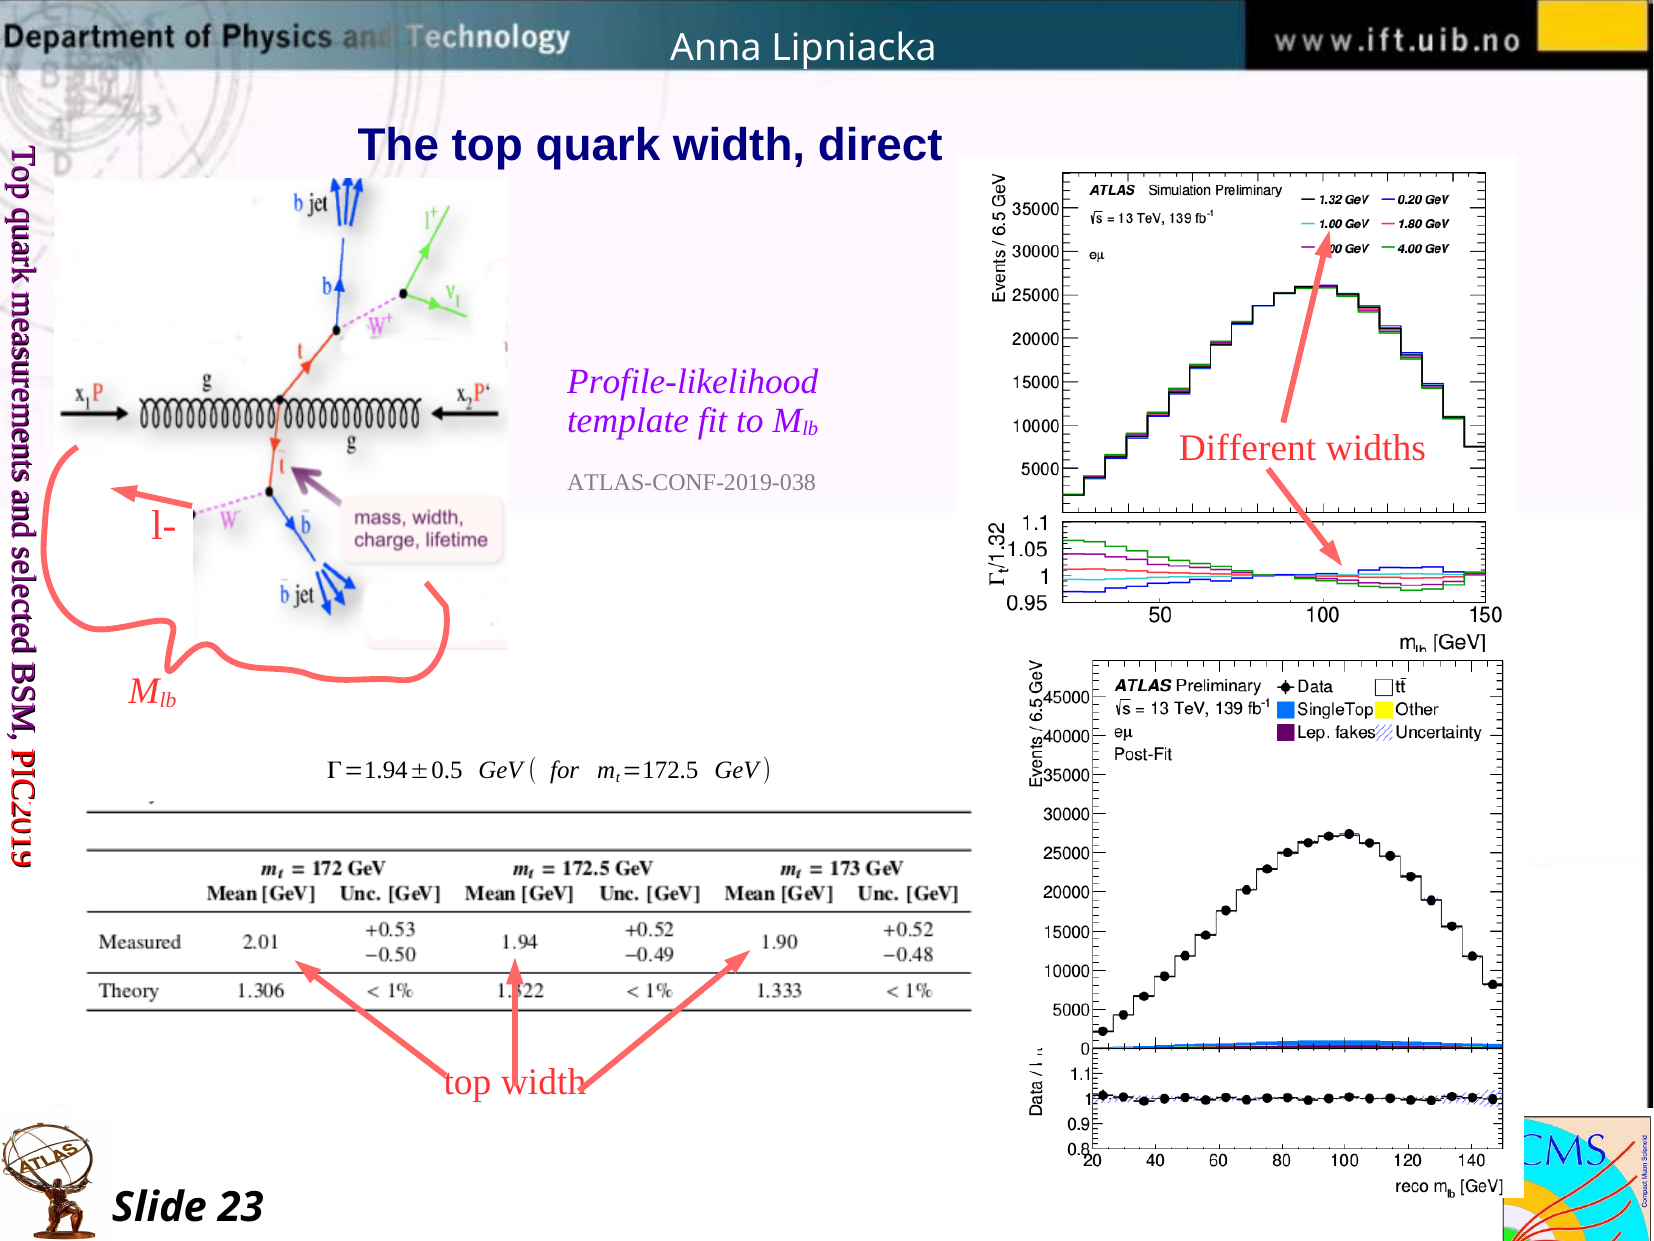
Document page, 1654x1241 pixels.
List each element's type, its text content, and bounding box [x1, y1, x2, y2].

text_box Different widths [1179, 427, 1427, 473]
text_box l- [151, 502, 177, 553]
picture [0, 1113, 112, 1241]
title The top quark width, direct [0, 41, 1356, 249]
picture [0, 0, 1654, 1241]
text_box top width [443, 1061, 587, 1107]
text_box [53, 459, 187, 665]
picture [14, 822, 30, 829]
text_box Slide 23 [111, 1177, 244, 1232]
text_box [177, 660, 187, 701]
chart [320, 754, 778, 787]
text_box Mlb [128, 670, 177, 727]
text_box Profile-likelihood template fit to Mlb ATLAS-CONF-2019-038 [567, 361, 937, 497]
text_box [53, 602, 170, 701]
picture [23, 856, 30, 862]
text_box [30, 801, 1038, 1112]
text_box [53, 459, 59, 468]
